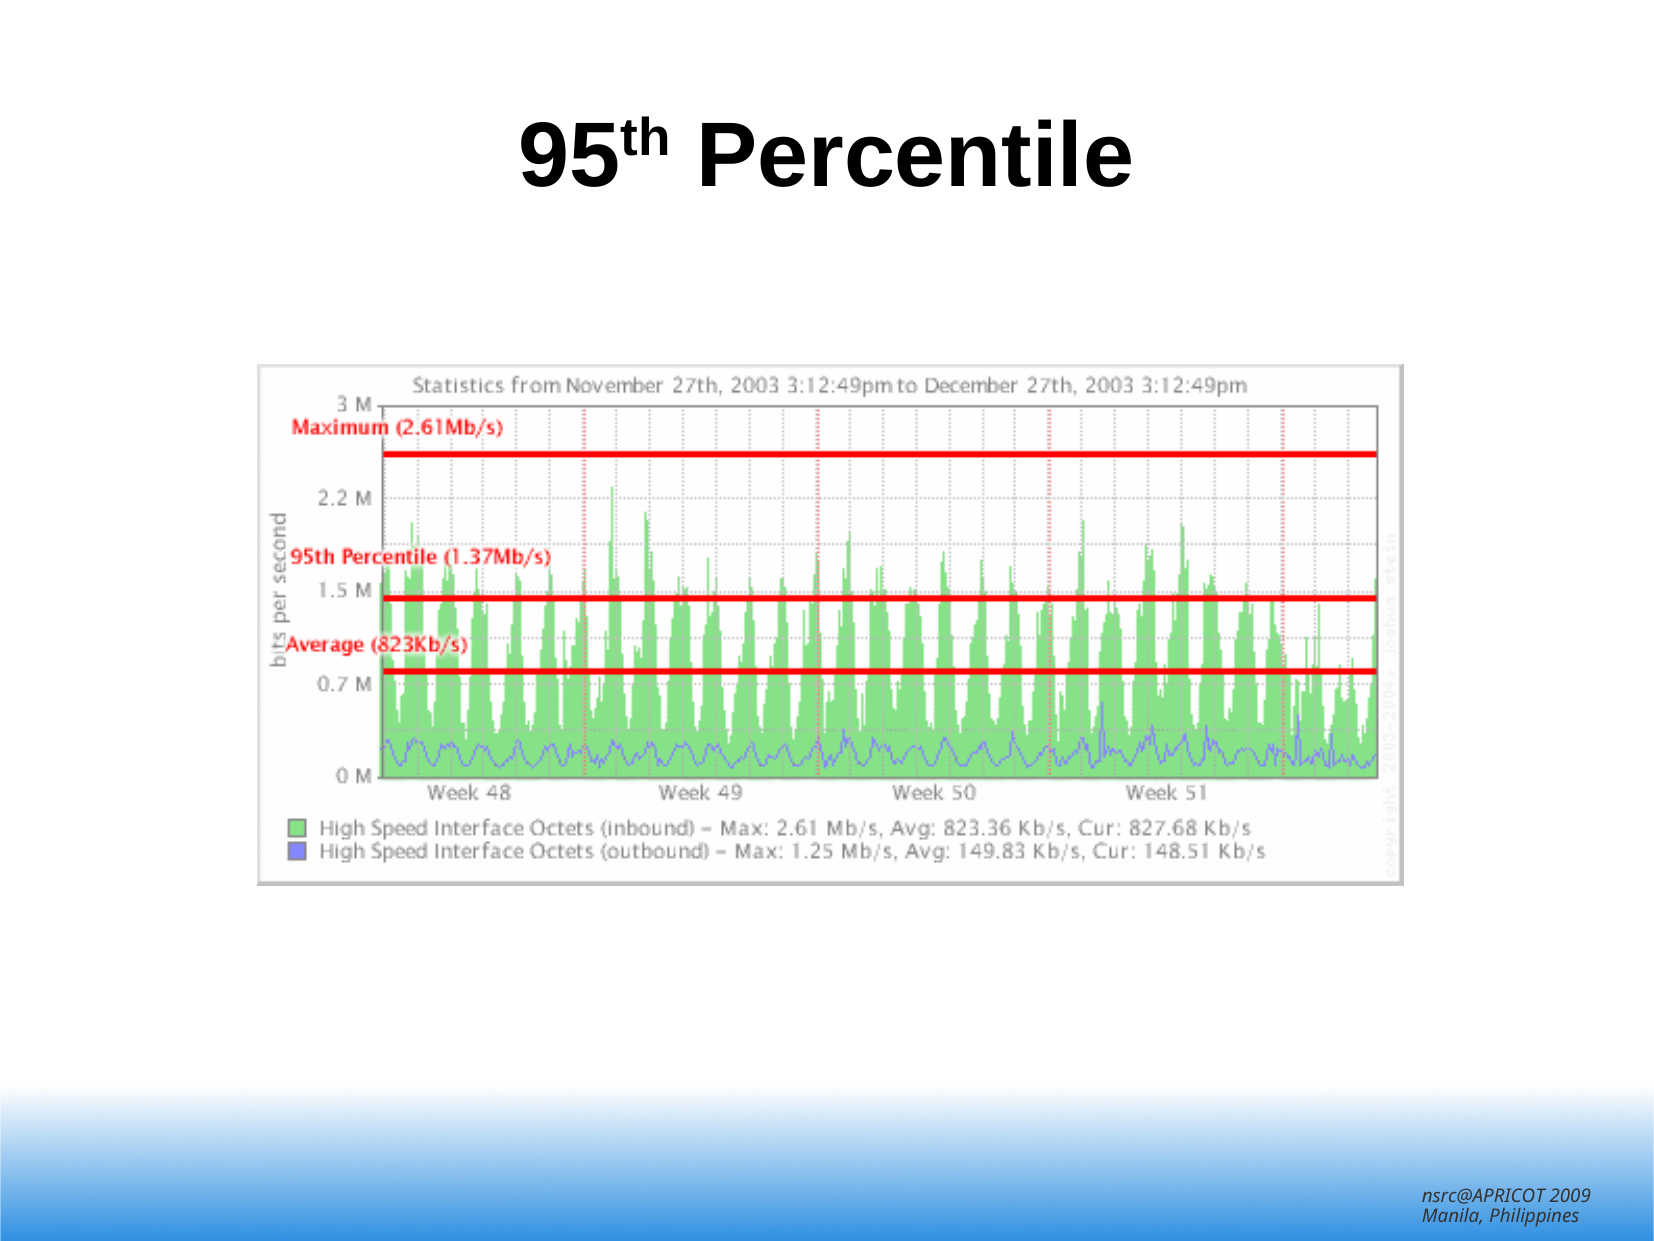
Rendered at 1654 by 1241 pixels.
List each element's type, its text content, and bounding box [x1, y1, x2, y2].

title 95th Percentile [82, 49, 1571, 257]
picture [257, 364, 1404, 886]
picture [0, 1083, 1654, 1241]
